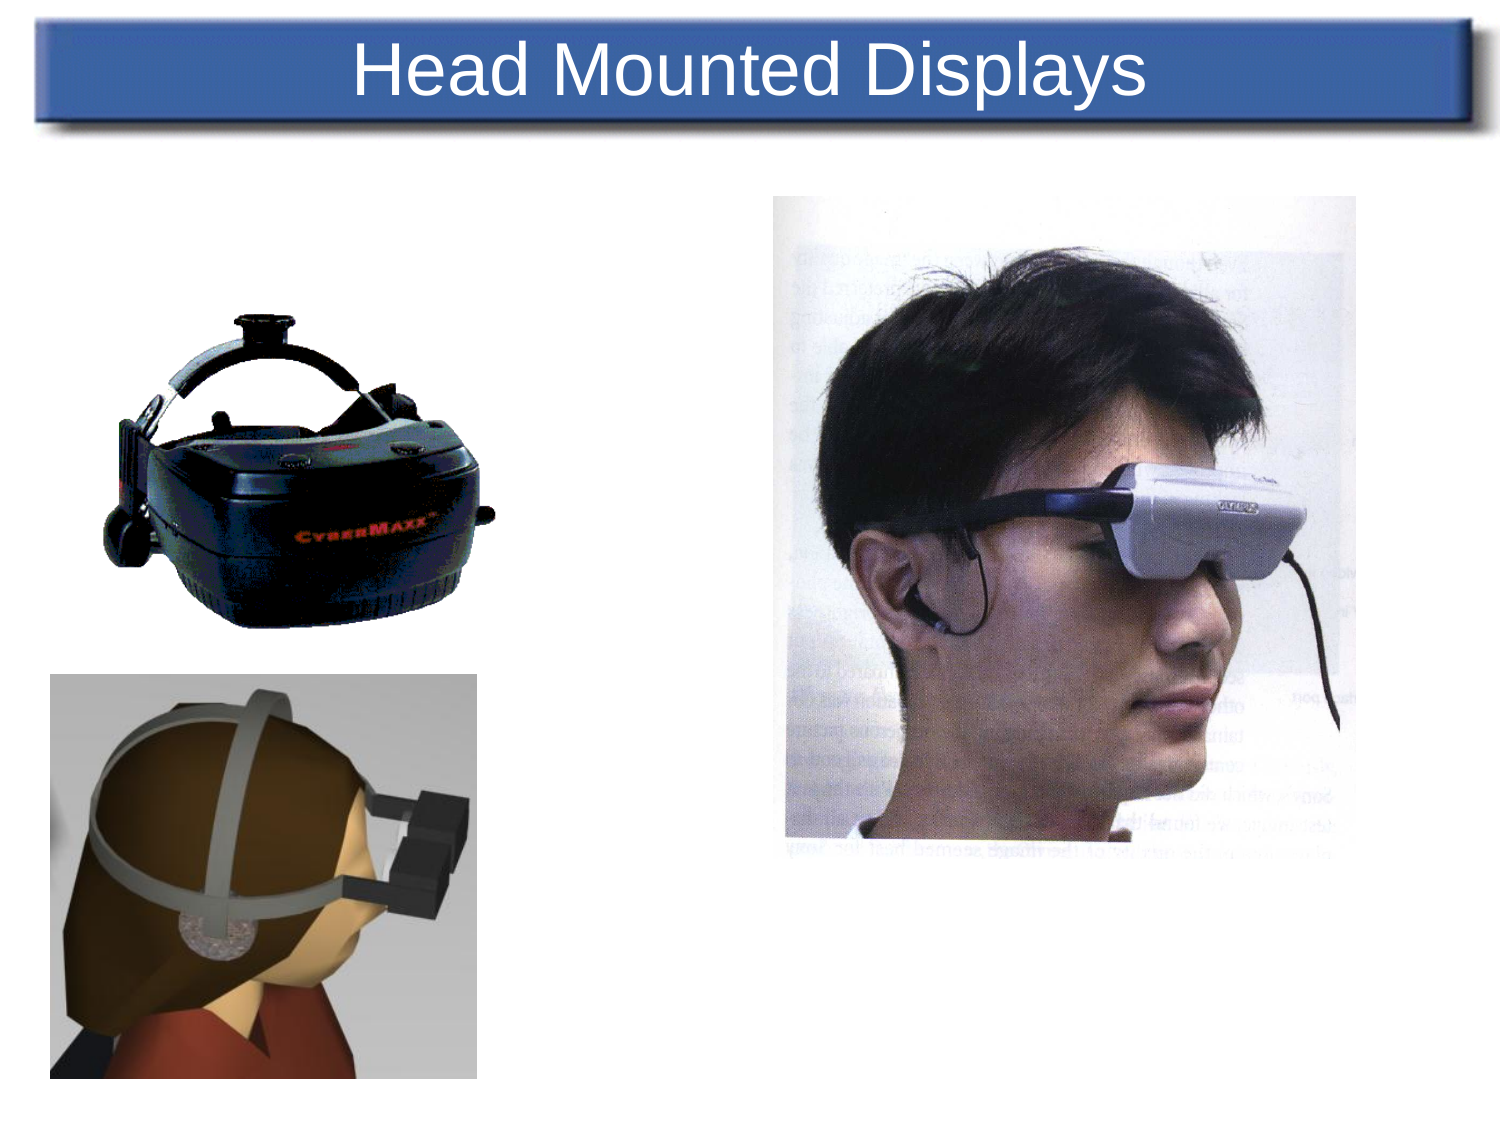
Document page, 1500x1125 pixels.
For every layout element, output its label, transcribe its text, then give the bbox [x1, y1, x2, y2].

picture [99, 312, 502, 632]
picture [33, 15, 1500, 142]
title Head Mounted Displays [112, 0, 1388, 130]
picture [50, 674, 477, 1079]
picture [773, 196, 1356, 859]
